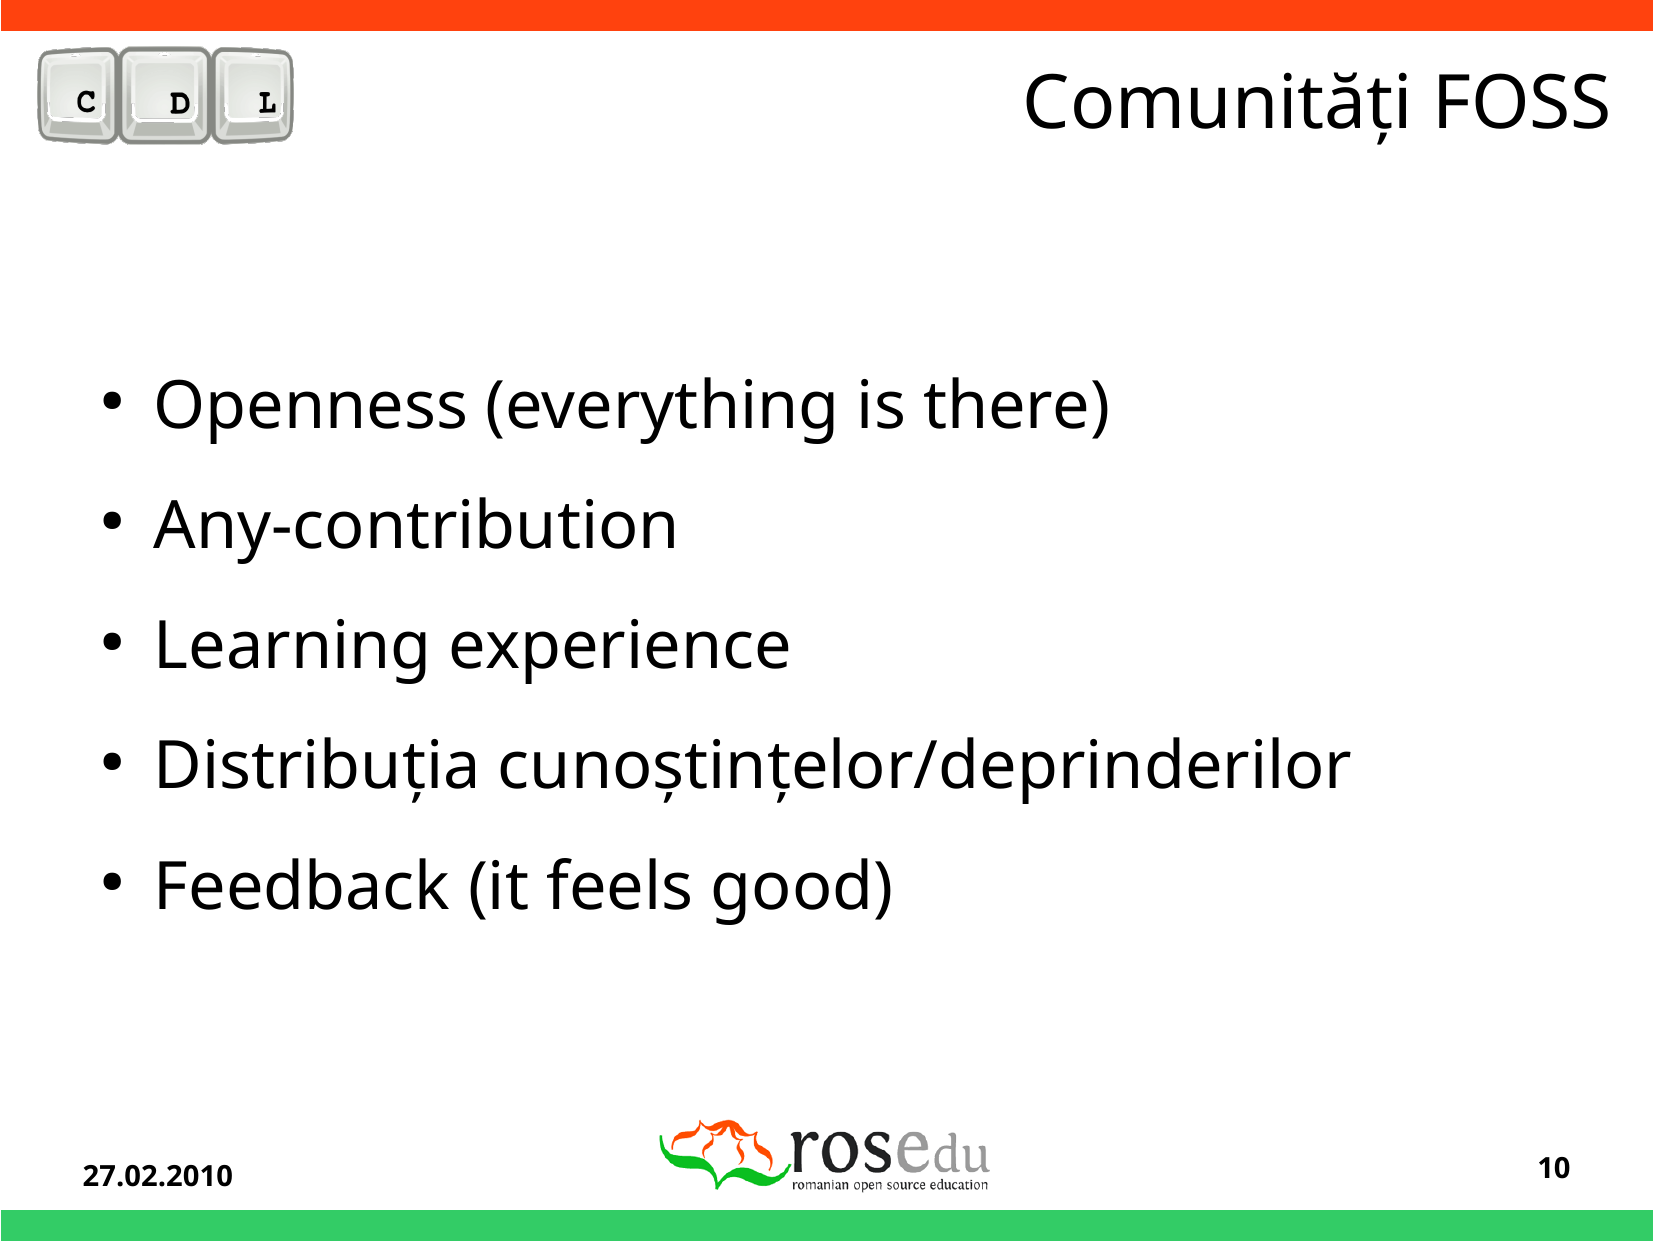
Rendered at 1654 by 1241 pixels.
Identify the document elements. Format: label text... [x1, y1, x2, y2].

picture [656, 1104, 1005, 1209]
picture [37, 46, 294, 145]
list Openness (everything is there) Any-contribution Learning experience Distribuția cunoștințelor/deprinderilor Feedback (it feels good) [82, 182, 1571, 1104]
title Comunități FOSS [300, 52, 1613, 146]
